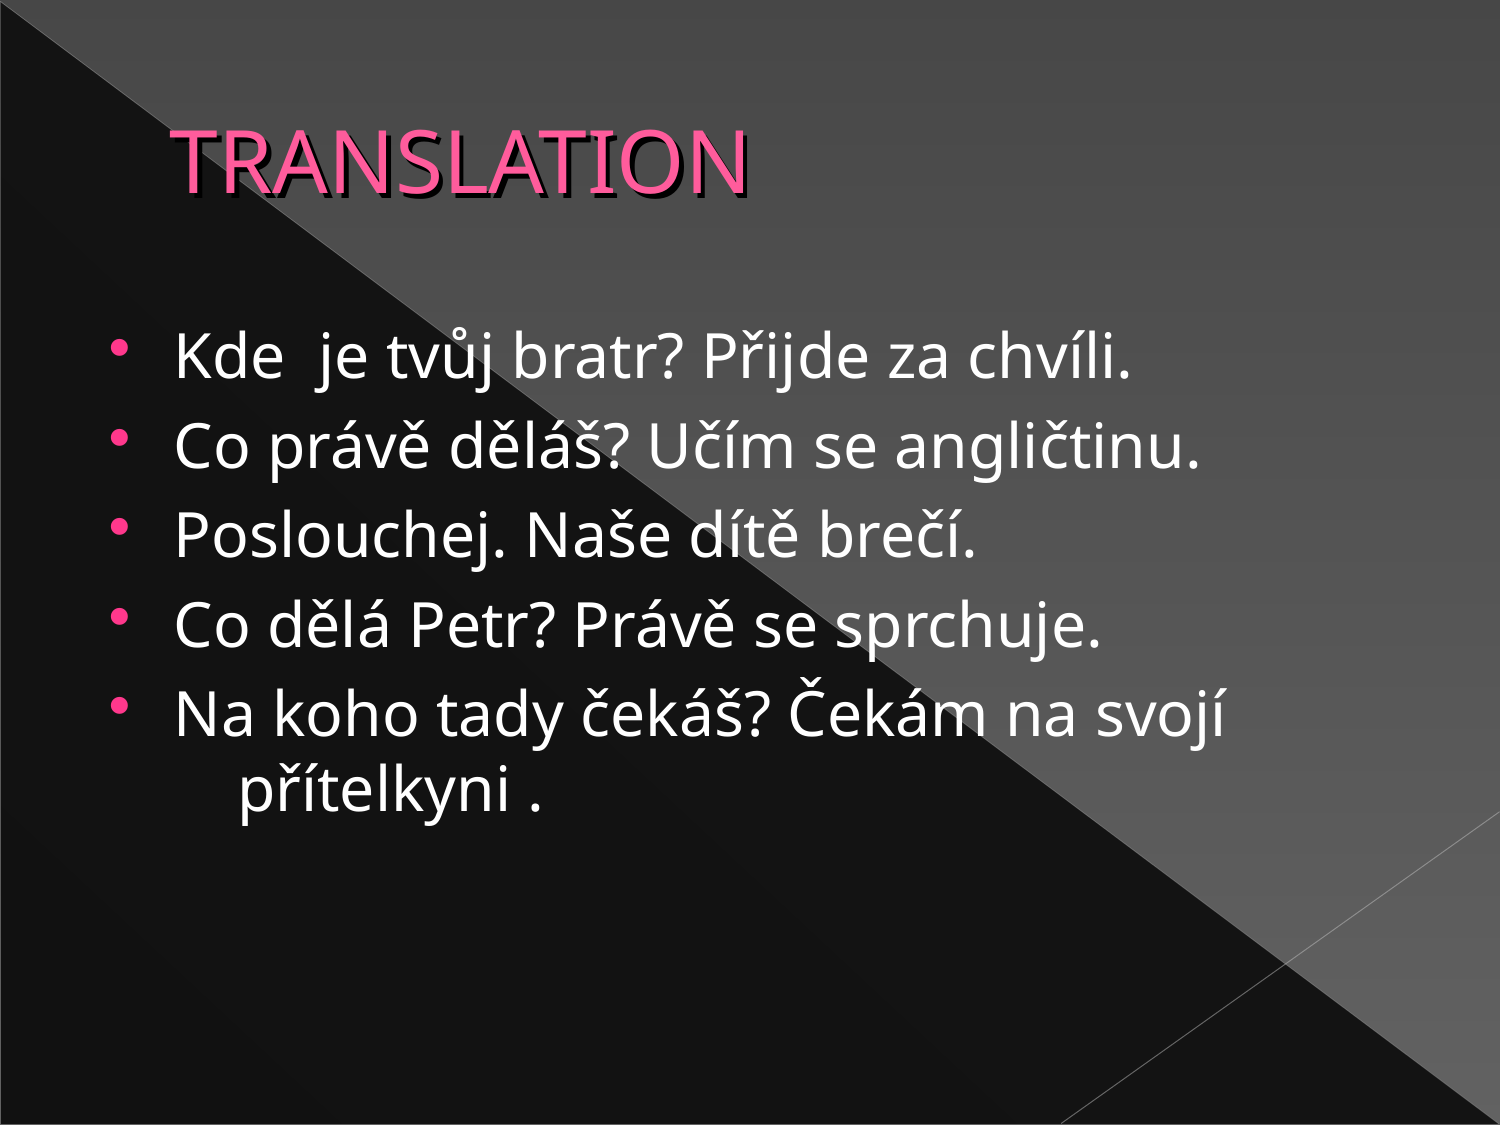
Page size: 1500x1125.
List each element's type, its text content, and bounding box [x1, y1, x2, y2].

list Kde je tvůj bratr? Přijde za chvíli. Co právě děláš? Učím se angličtinu. Poslouchej. Naše dítě brečí. Co dělá Petr? Právě se sprchuje. Na koho tady čekáš? Čekám na svojí přítelkyni . [75, 308, 1426, 1059]
title TRANSLATION [75, 43, 1426, 274]
